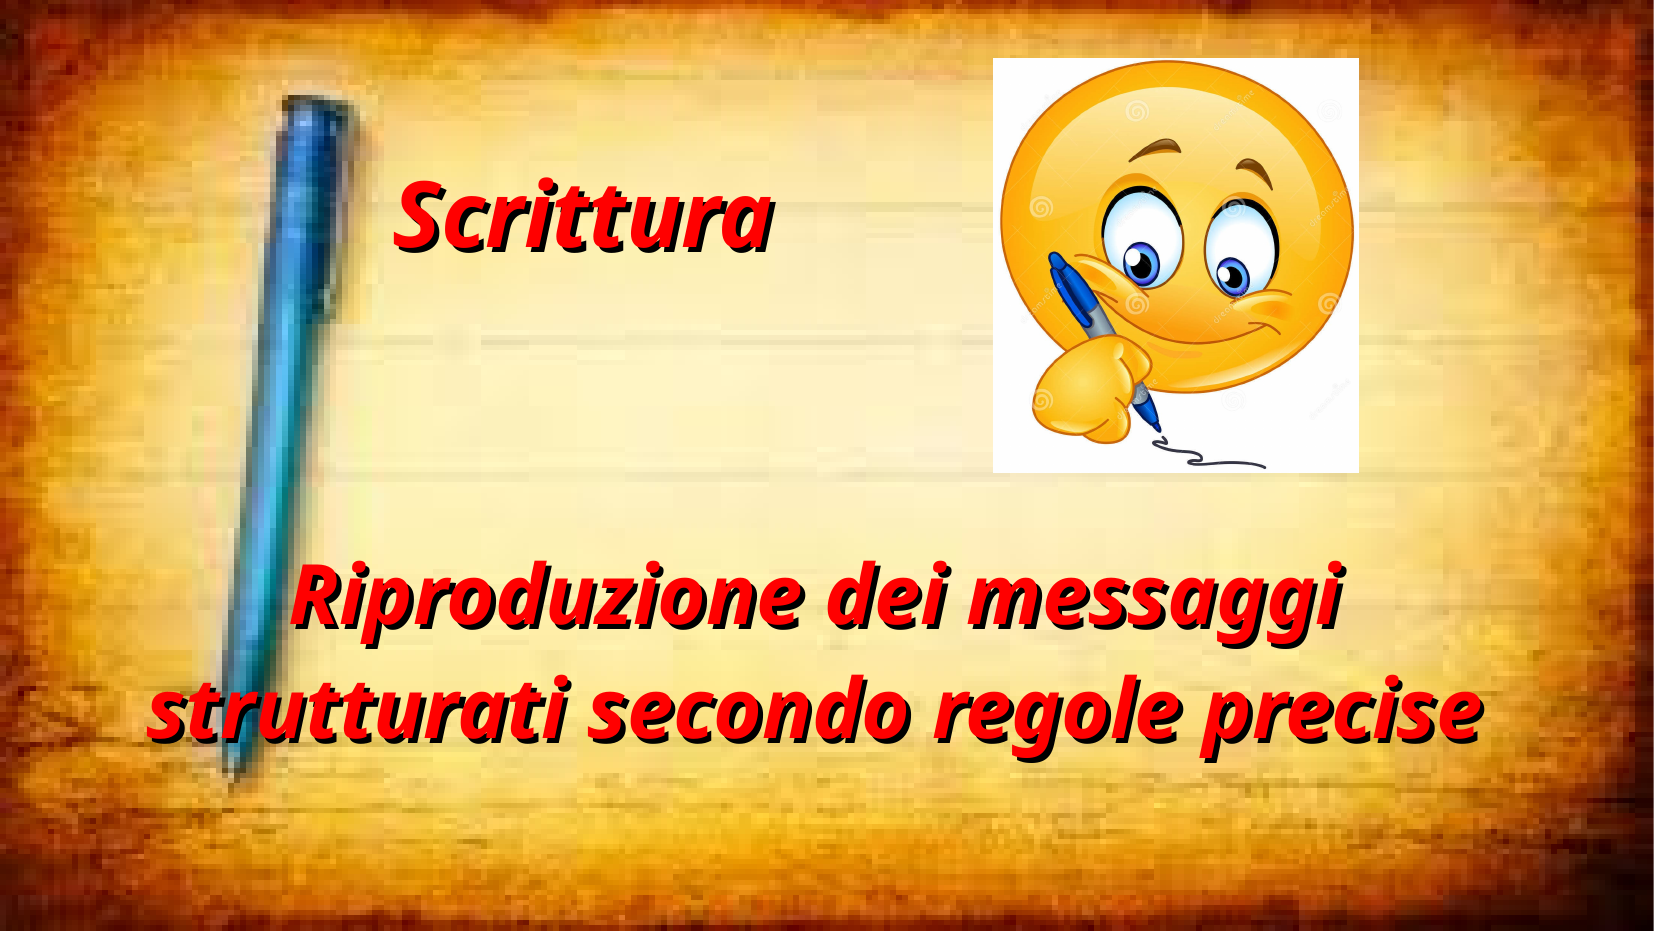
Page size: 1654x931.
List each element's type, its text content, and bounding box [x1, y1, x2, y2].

subtitle Riproduzione dei messaggi strutturati secondo regole precise [70, 460, 1560, 839]
picture [0, 0, 1654, 931]
text_box Scrittura [377, 141, 875, 296]
